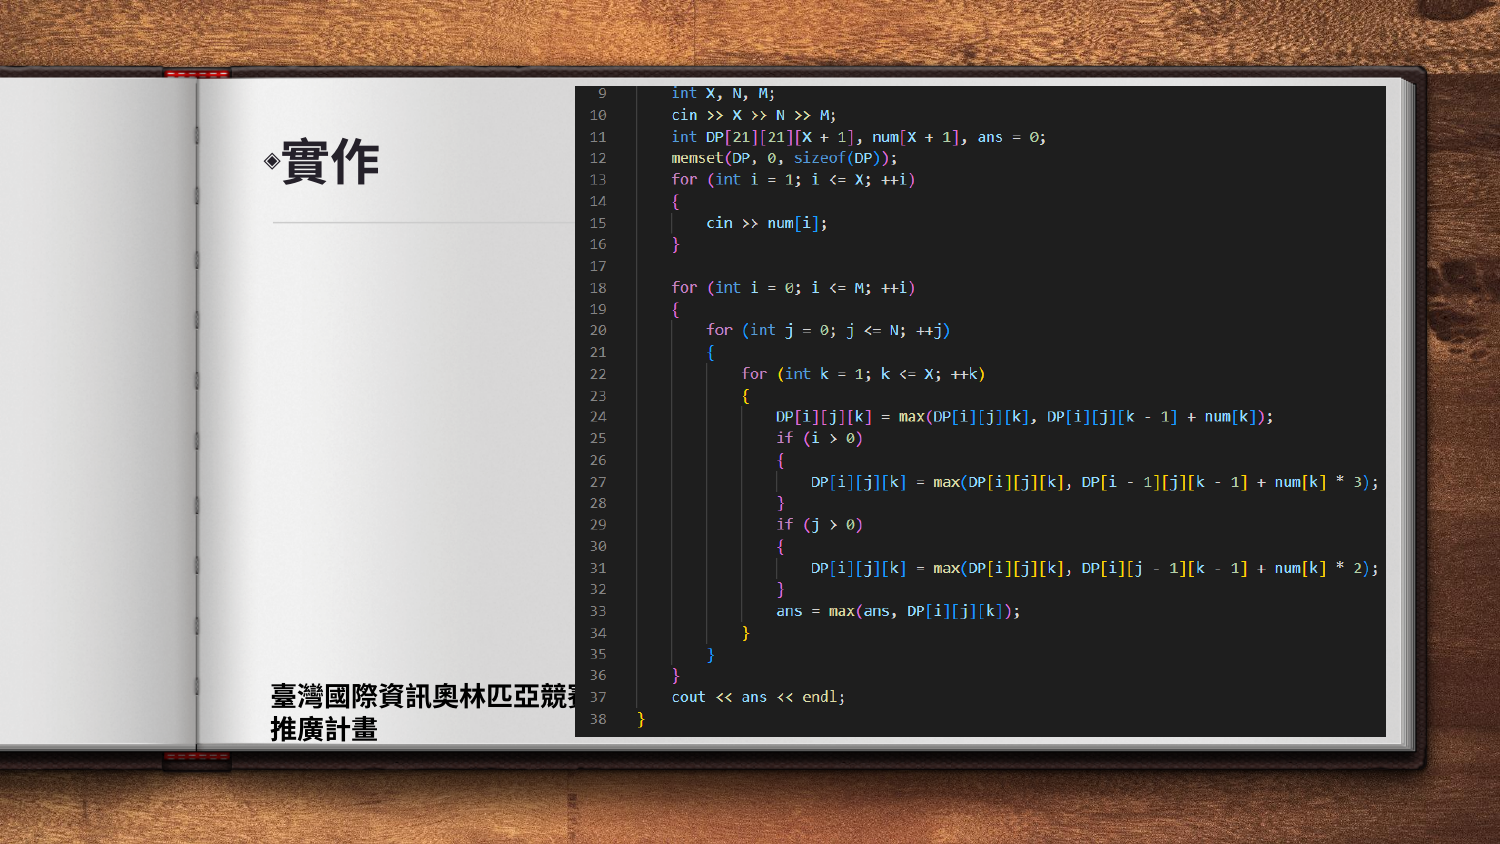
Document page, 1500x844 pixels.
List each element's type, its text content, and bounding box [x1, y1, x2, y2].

picture [575, 86, 1386, 737]
text_box 實作 [248, 115, 575, 205]
